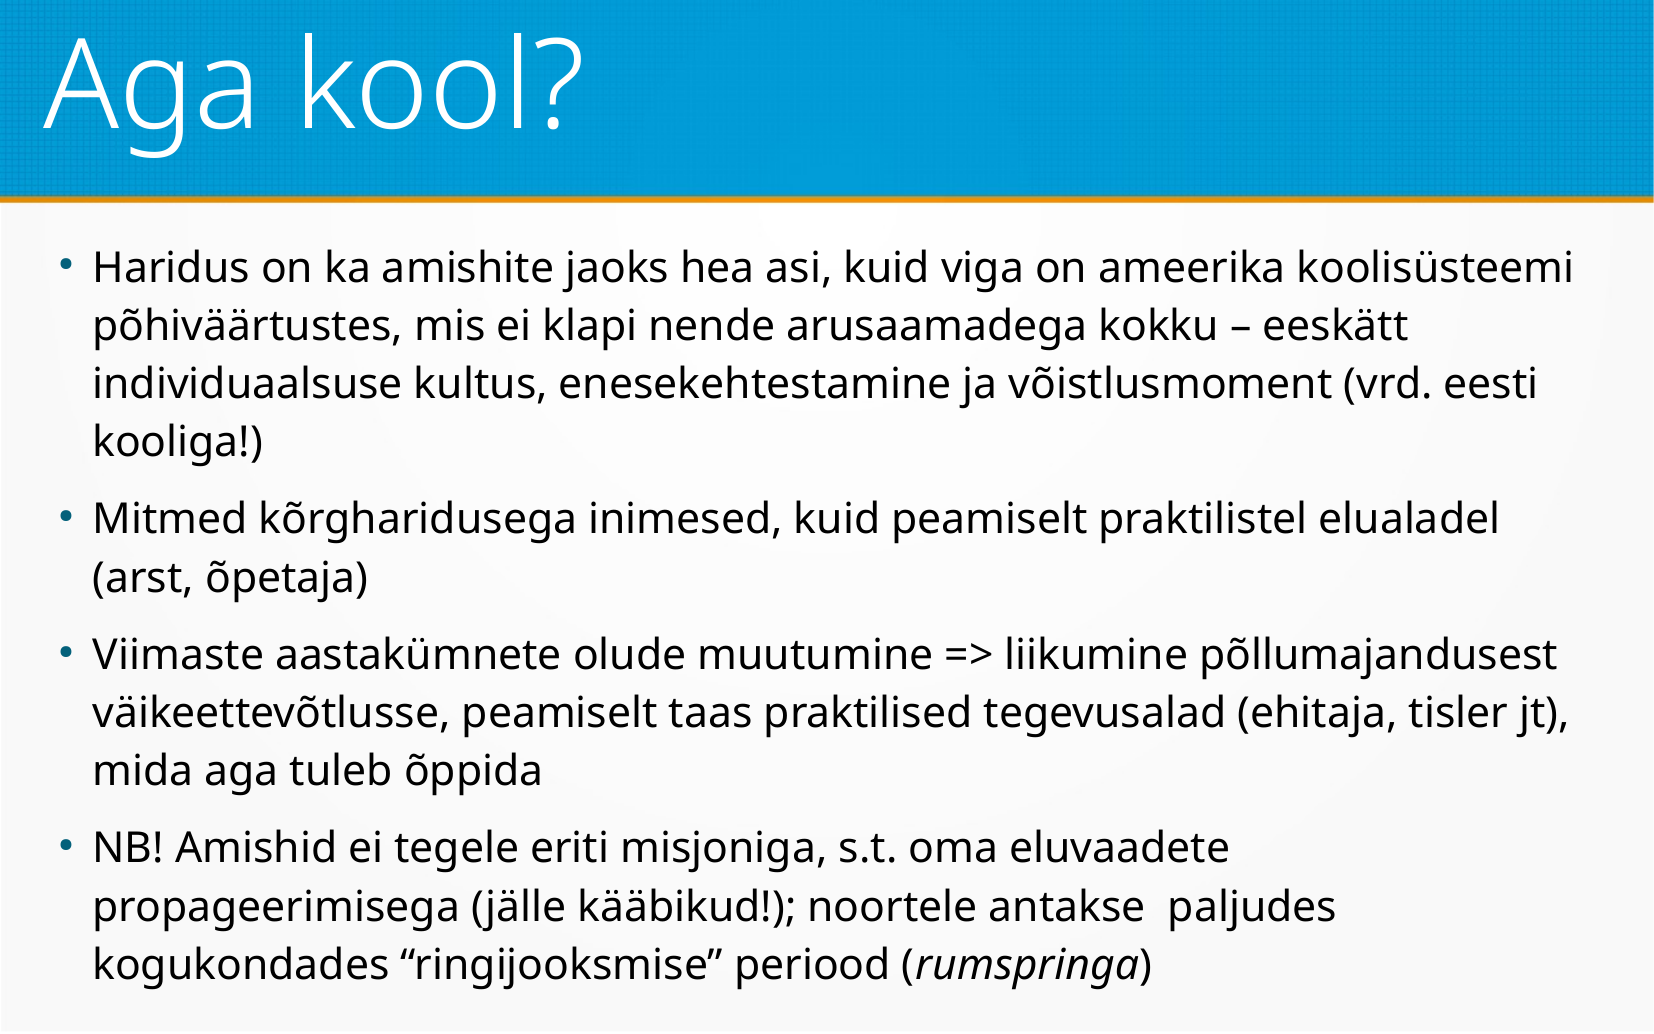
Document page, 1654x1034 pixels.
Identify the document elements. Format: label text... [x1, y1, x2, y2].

title Aga kool? [43, 0, 1619, 166]
picture [0, 195, 1654, 1034]
list Haridus on ka amishite jaoks hea asi, kuid viga on ameerika koolisüsteemi põhiväärtustes, mis ei klapi nende arusaamadega kokku – eeskätt individuaalsuse kultus, enesekehtestamine ja võistlusmoment (vrd. eesti kooliga!) Mitmed kõrgharidusega inimesed, kuid peamiselt praktilistel elualadel (arst, õpetaja) Viimaste aastakümnete olude muutumine => liikumine põllumajandusest väikeettevõtlusse, peamiselt taas praktilised tegevusalad (ehitaja, tisler jt), mida aga tuleb õppida NB! Amishid ei tegele eriti misjoniga, s.t. oma eluvaadete propageerimisega (jälle kääbikud!); noortele antakse paljudes kogukondades “ringijooksmise” periood (rumspringa) [47, 236, 1607, 1002]
